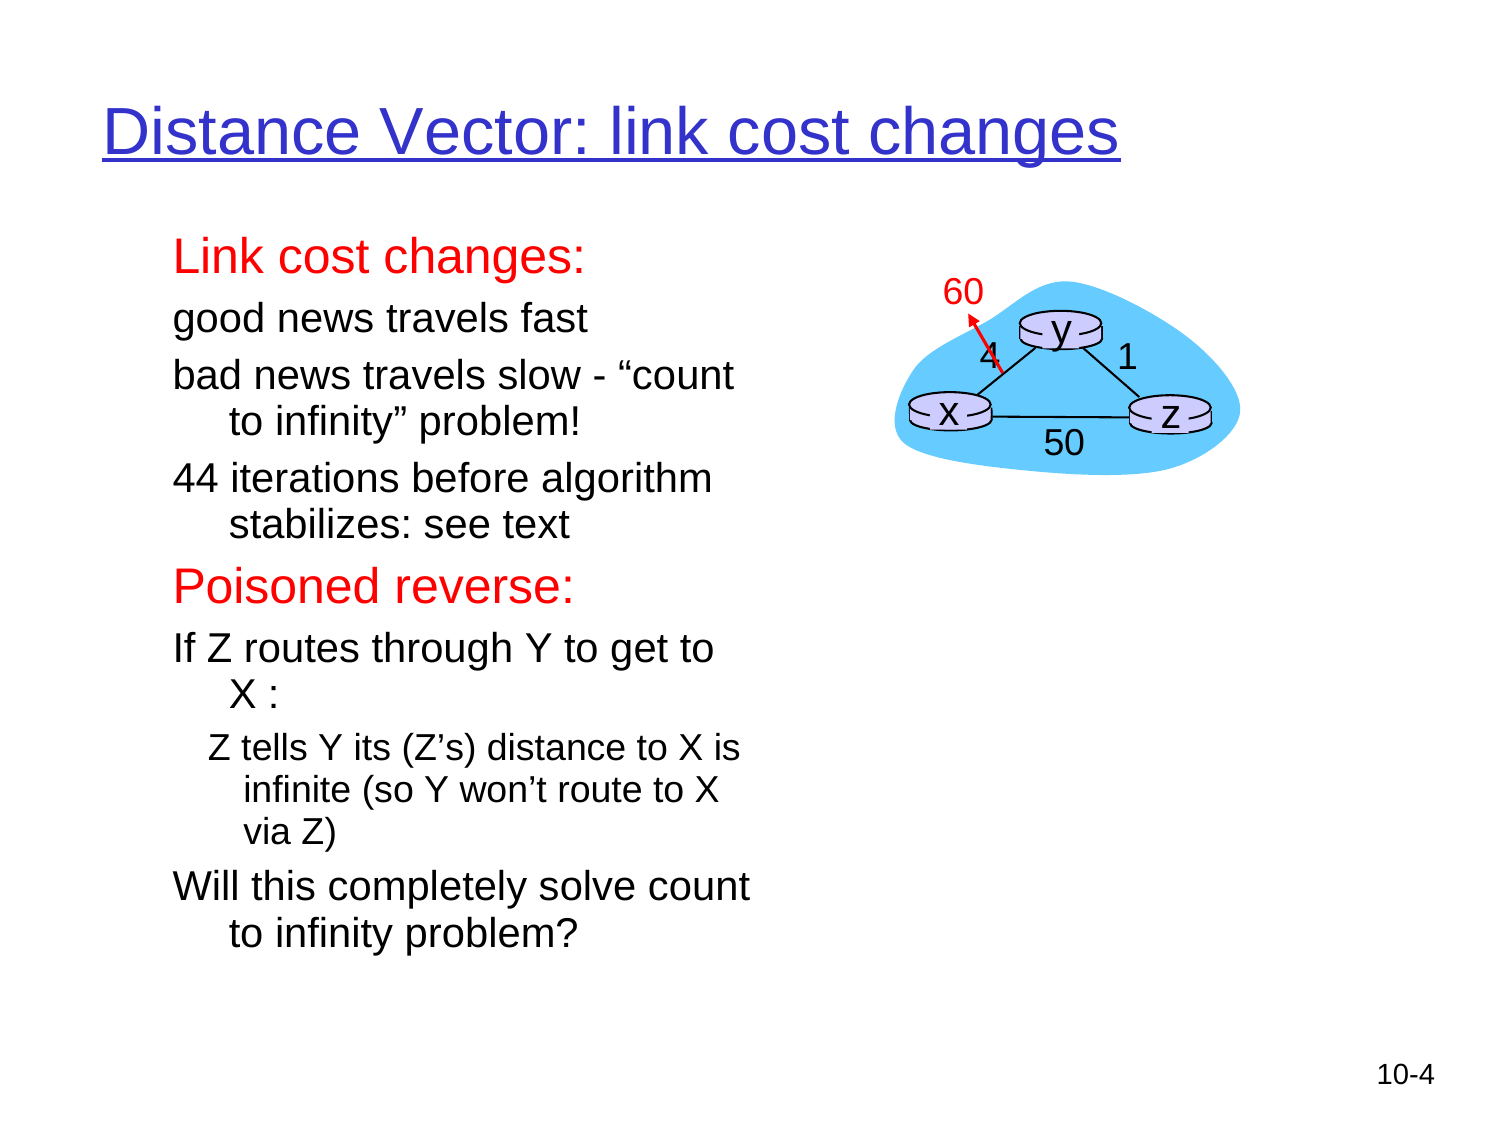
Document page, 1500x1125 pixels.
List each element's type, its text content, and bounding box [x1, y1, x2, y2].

text_box Link cost changes: good news travels fast bad news travels slow - “count to infinity” problem! 44 iterations before algorithm stabilizes: see text Poisoned reverse: If Z routes through Y to get to X : Z tells Y its (Z’s) distance to X is infinite (so Y won’t route to X via Z) Will this completely solve count to infinity problem? [157, 220, 783, 465]
text_box y [1036, 298, 1088, 361]
text_box 4 [983, 353, 992, 360]
text_box z [1145, 382, 1197, 445]
text_box 4 [964, 327, 1016, 385]
text_box x [923, 379, 975, 442]
text_box 50 [1028, 414, 1100, 472]
title Distance Vector: link cost changes [87, 37, 1363, 225]
text_box 60 [927, 262, 1000, 320]
text_box [894, 281, 1241, 476]
text_box 1 [1102, 328, 1153, 386]
